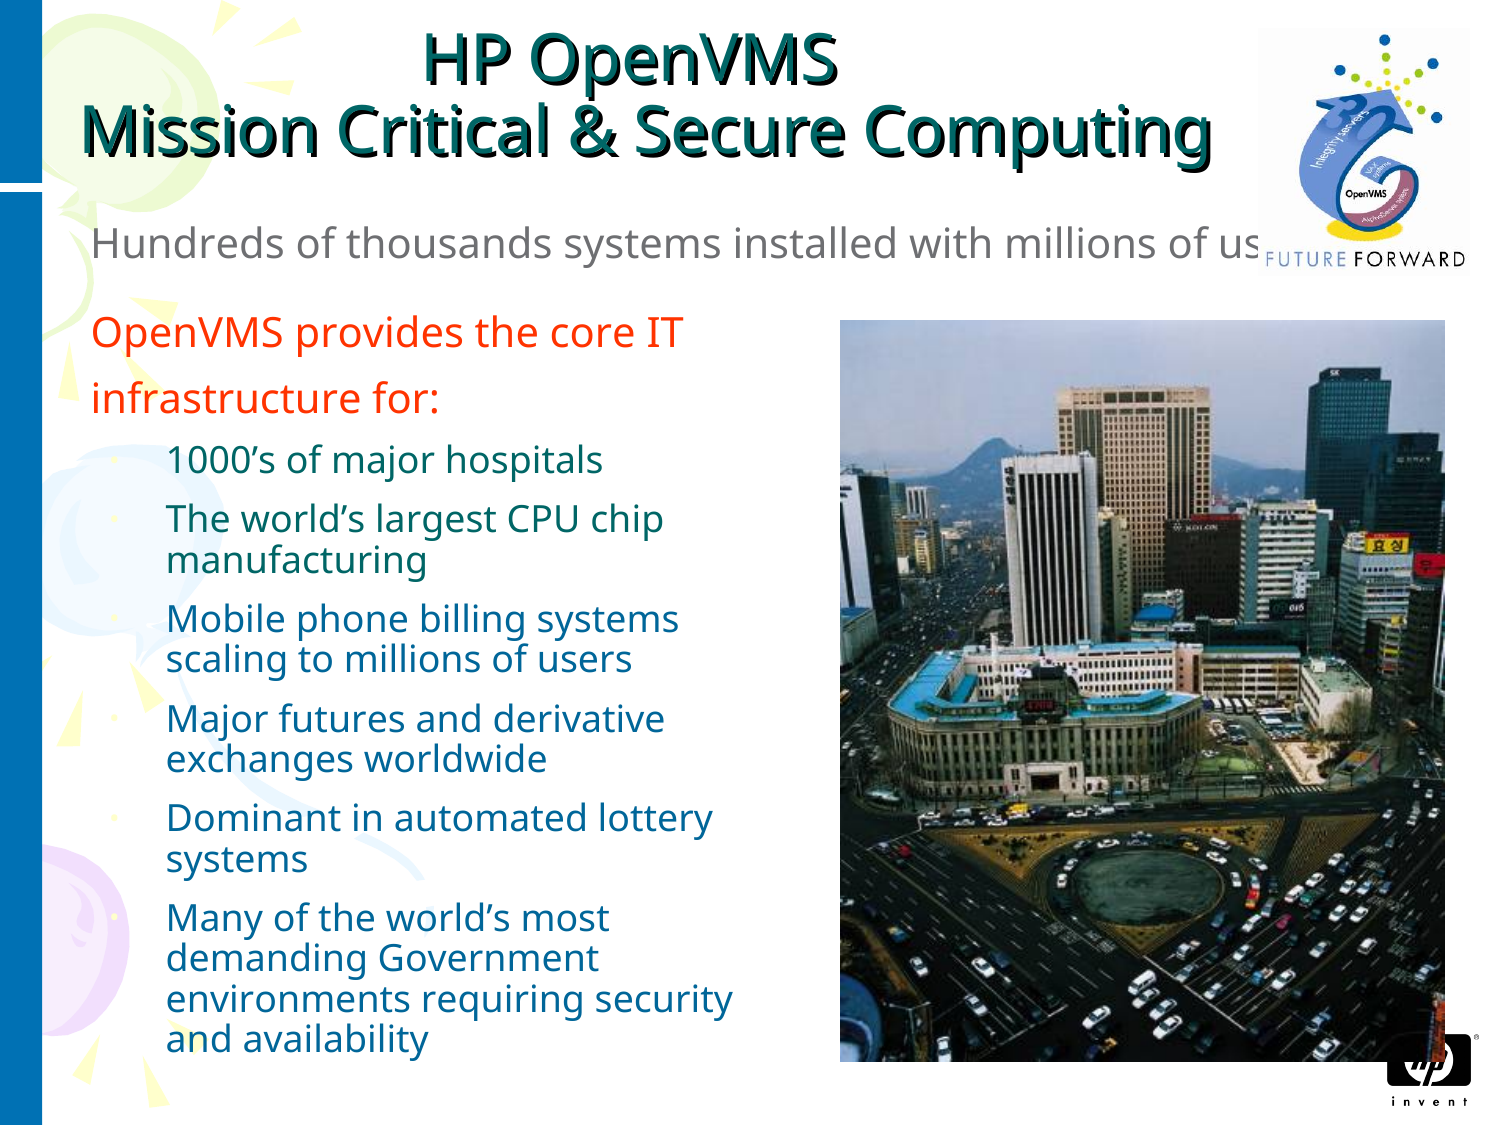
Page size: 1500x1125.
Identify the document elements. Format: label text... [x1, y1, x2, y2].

text_box Hundreds of thousands systems installed with millions of users [590, 256, 1258, 268]
picture [840, 320, 1479, 1106]
text_box OpenVMS provides the core IT infrastructure for: 1000’s of major hospitals The world’s largest CPU chip manufacturing Mobile phone billing systems scaling to millions of users Major futures and derivative exchanges worldwide Dominant in automated lottery systems Many of the world’s most demanding Government environments requiring security and availability [75, 303, 810, 1058]
picture [1258, 28, 1470, 276]
title HP OpenVMS Mission Critical & Secure Computing [0, 24, 1323, 256]
text_box Hundreds of thousands systems installed with millions of users [90, 256, 592, 268]
